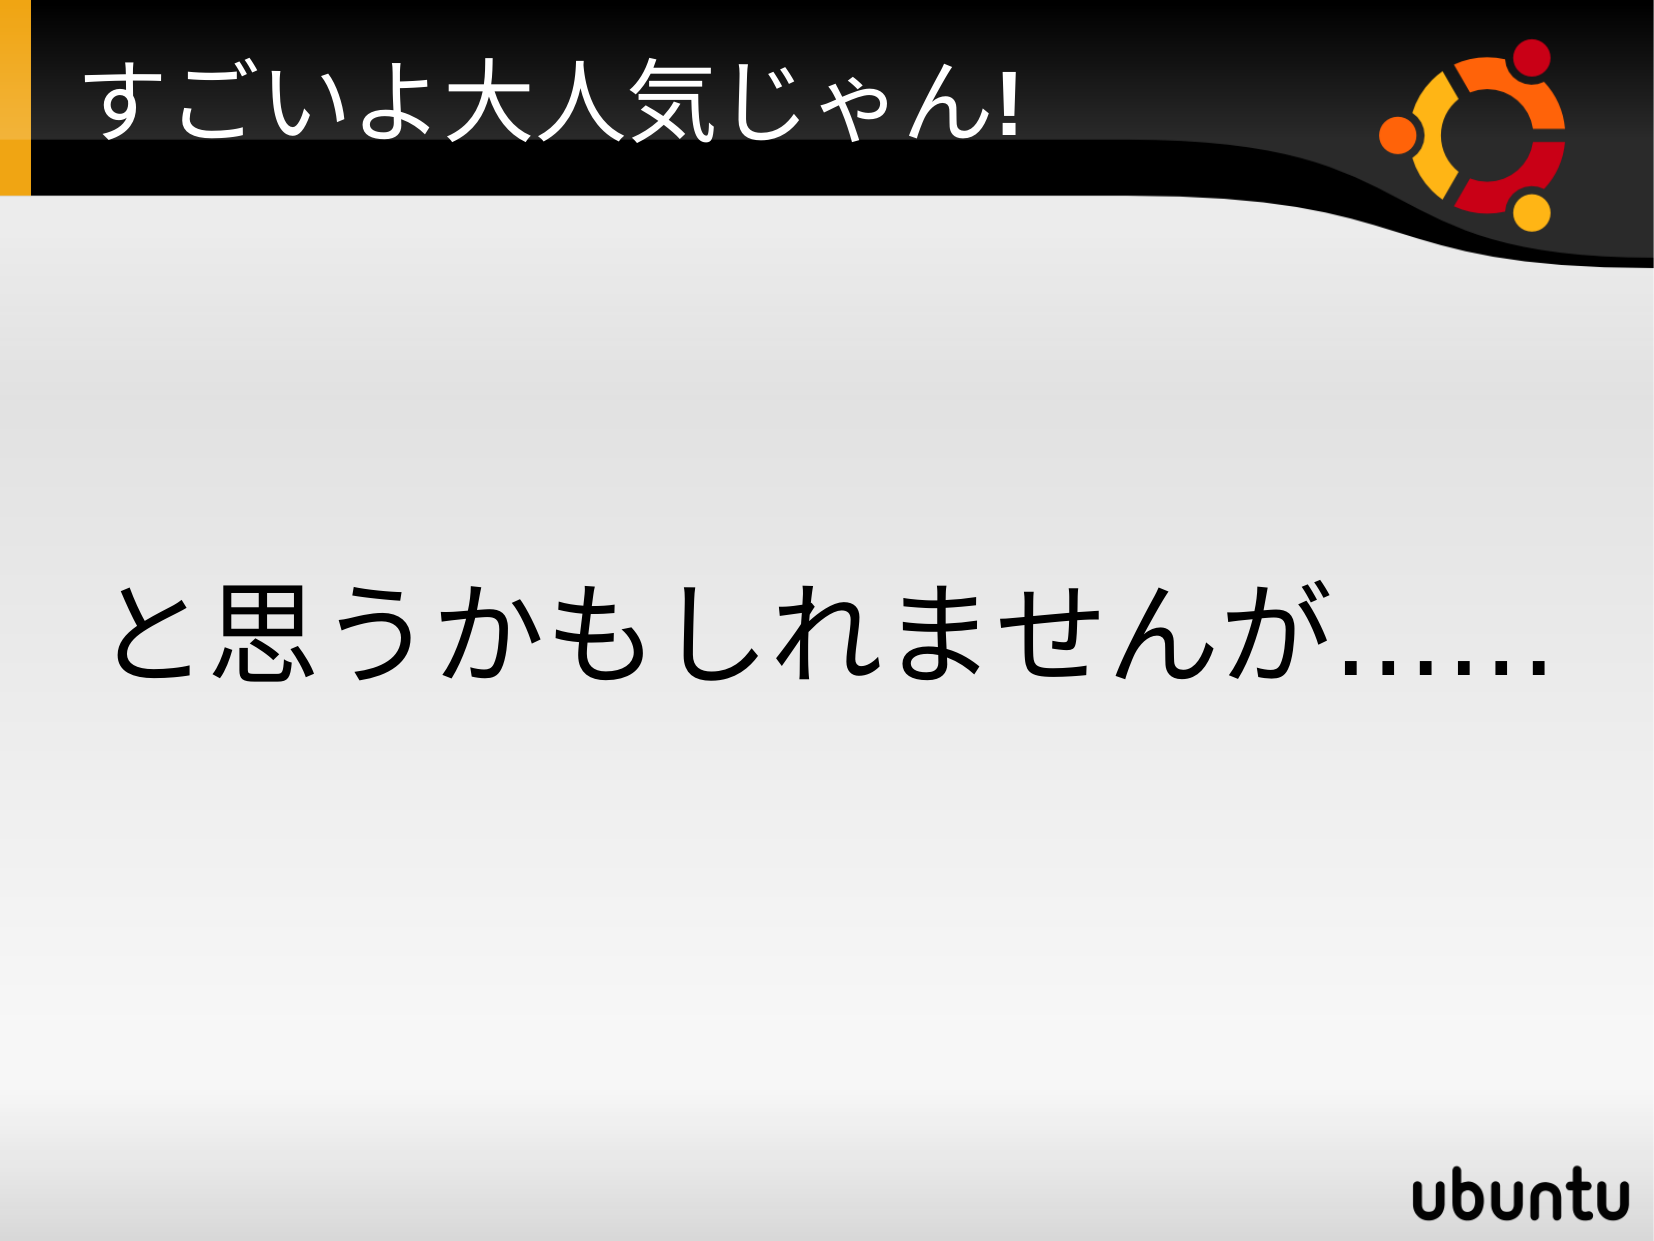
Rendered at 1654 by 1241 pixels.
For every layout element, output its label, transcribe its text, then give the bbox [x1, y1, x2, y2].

title すごいよ大人気じゃん! [76, 0, 1565, 208]
subtitle と思うかもしれませんが…… [82, 297, 1571, 1102]
picture [0, 0, 1654, 1241]
